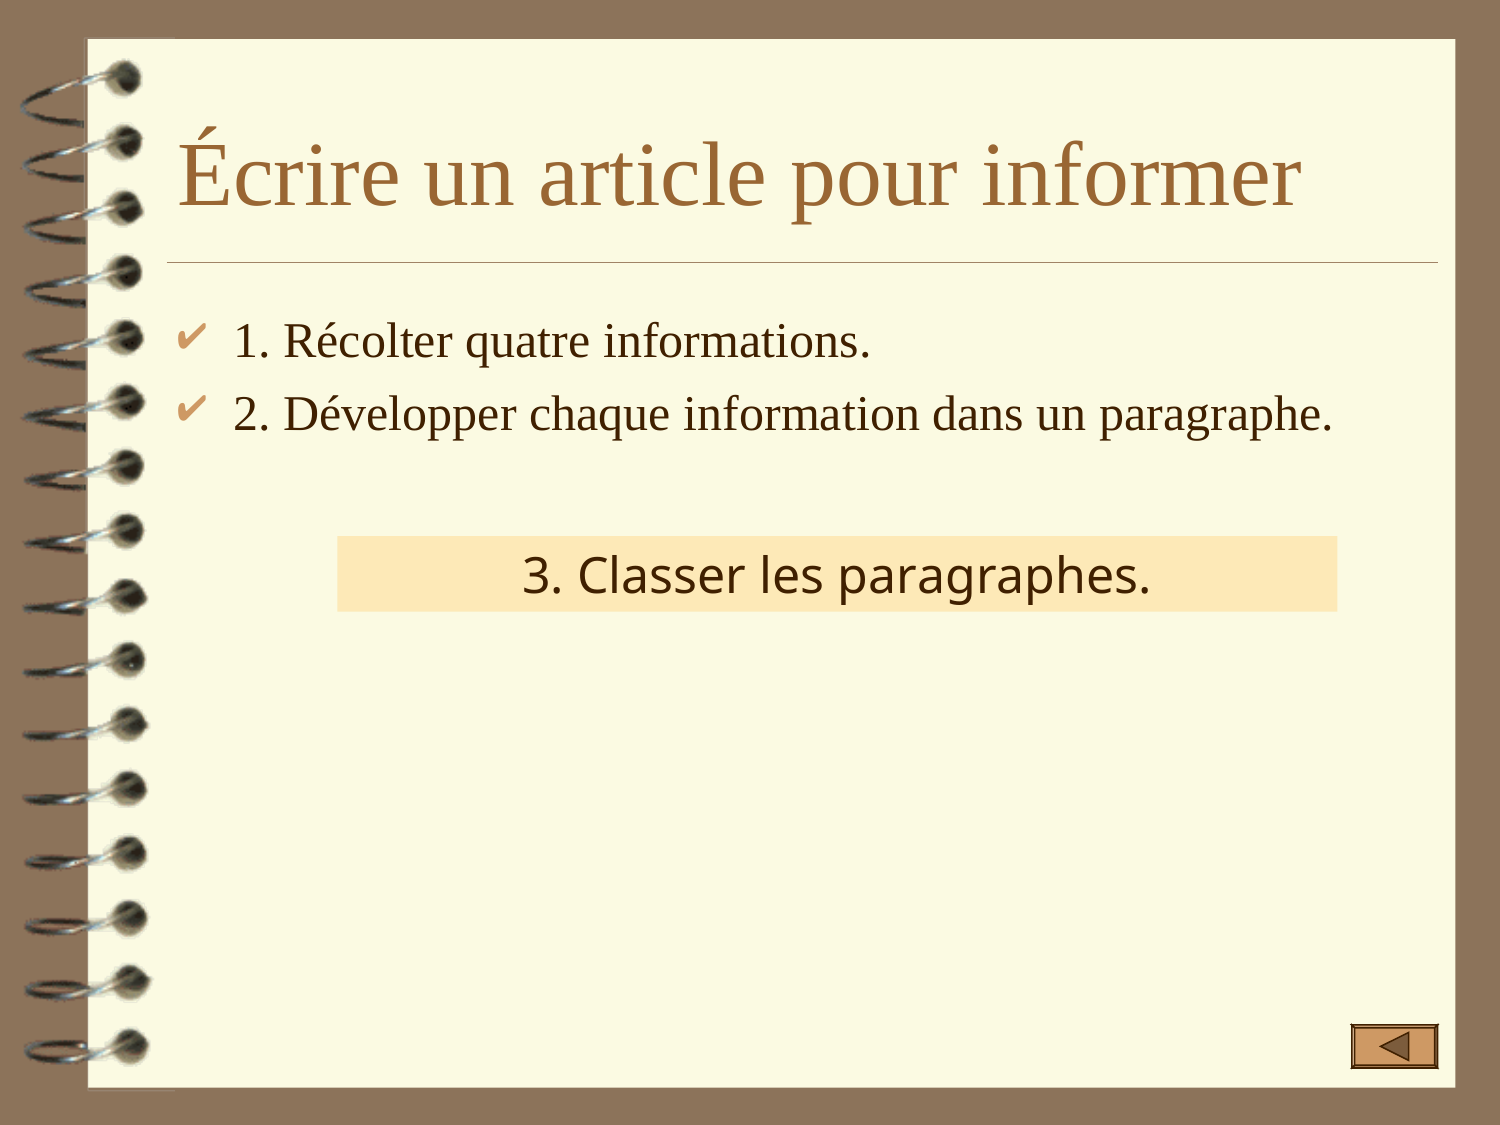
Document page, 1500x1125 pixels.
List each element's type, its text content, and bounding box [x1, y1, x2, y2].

list 1. Récolter quatre informations. 2. Développer chaque information dans un paragraphe. [162, 299, 1438, 976]
text_box 3. Classer les paragraphes. [337, 536, 1338, 612]
title Écrire un article pour informer [162, 74, 1438, 263]
picture [0, 0, 175, 1125]
text_box [1353, 1024, 1438, 1068]
